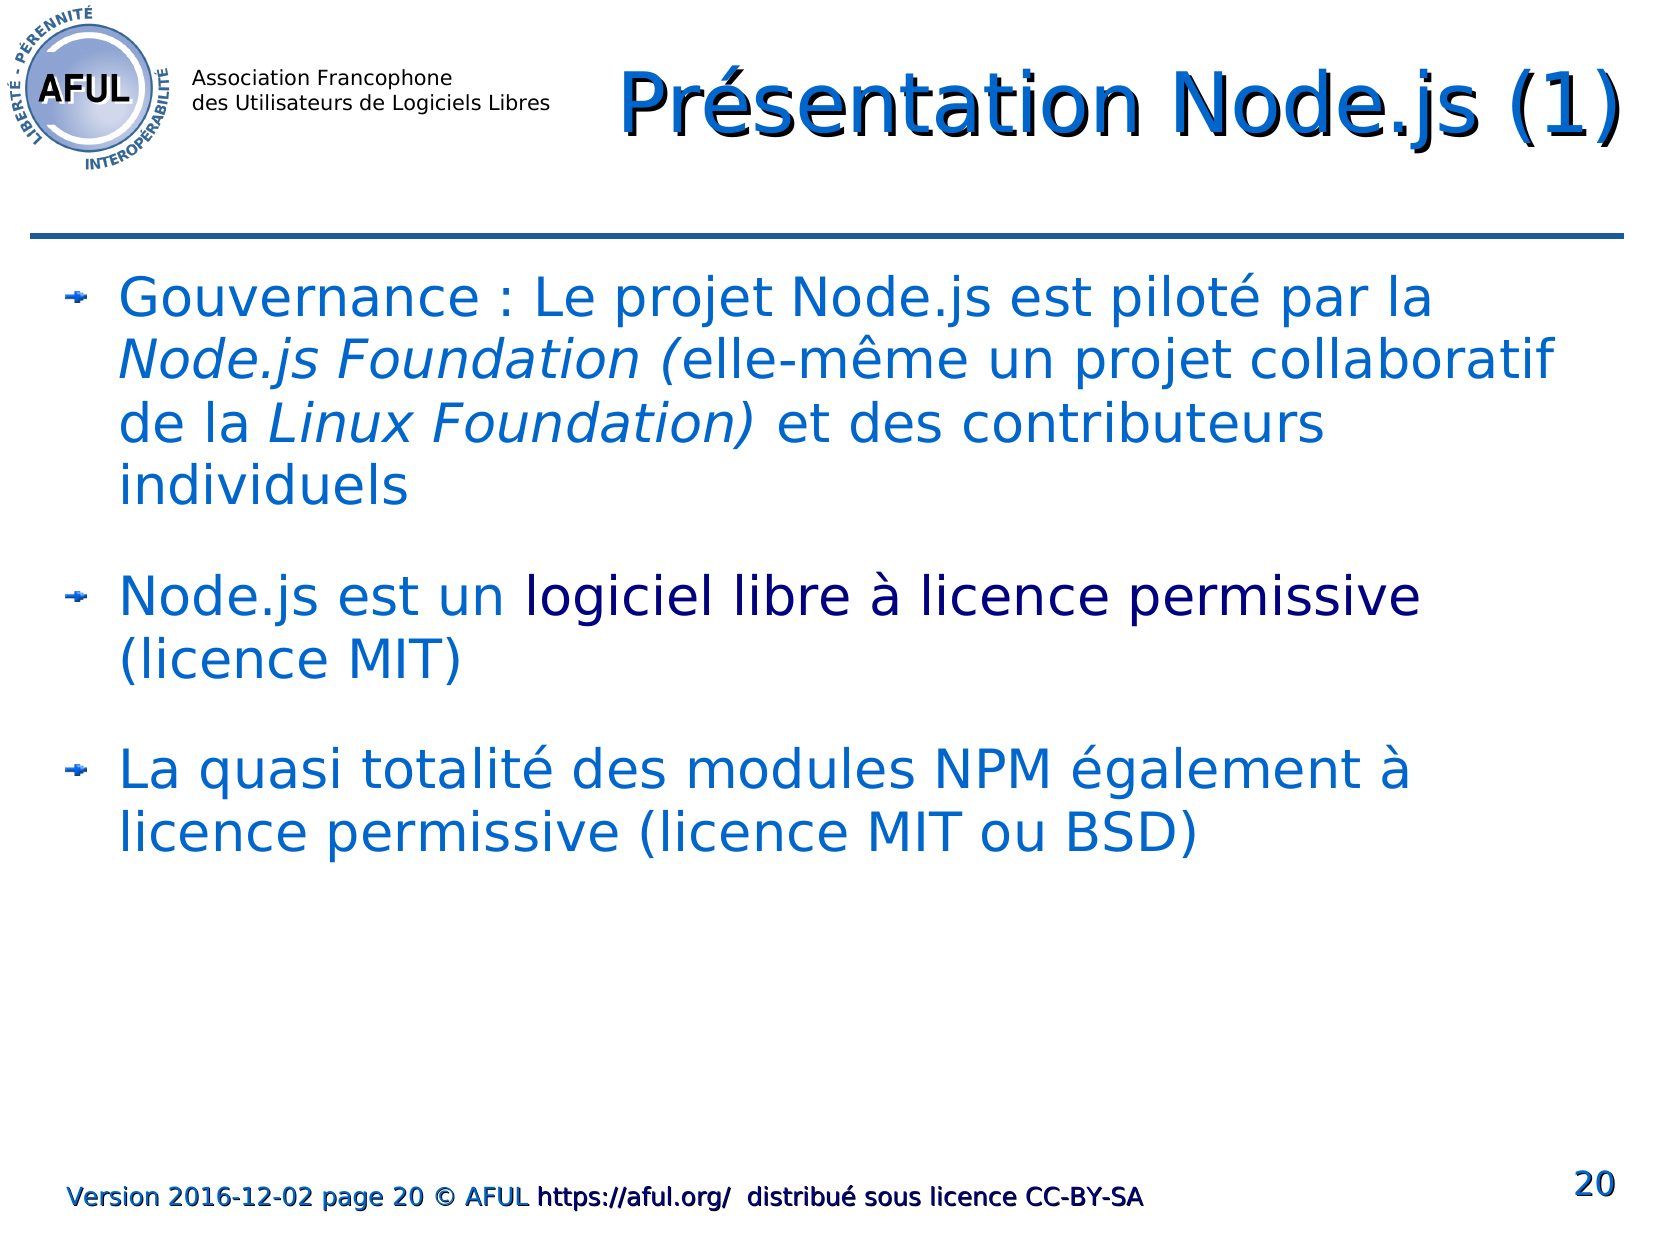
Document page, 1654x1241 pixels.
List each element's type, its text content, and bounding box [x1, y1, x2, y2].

title Présentation Node.js (1) [501, 0, 1625, 207]
picture [0, 0, 178, 178]
list Gouvernance : Le projet Node.js est piloté par la Node.js Foundation (elle-même un projet collaboratif de la Linux Foundation) et des contributeurs individuels Node.js est un logiciel libre à licence permissive (licence MIT) La quasi totalité des modules NPM également à licence permissive (licence MIT ou BSD) [47, 265, 1595, 1211]
